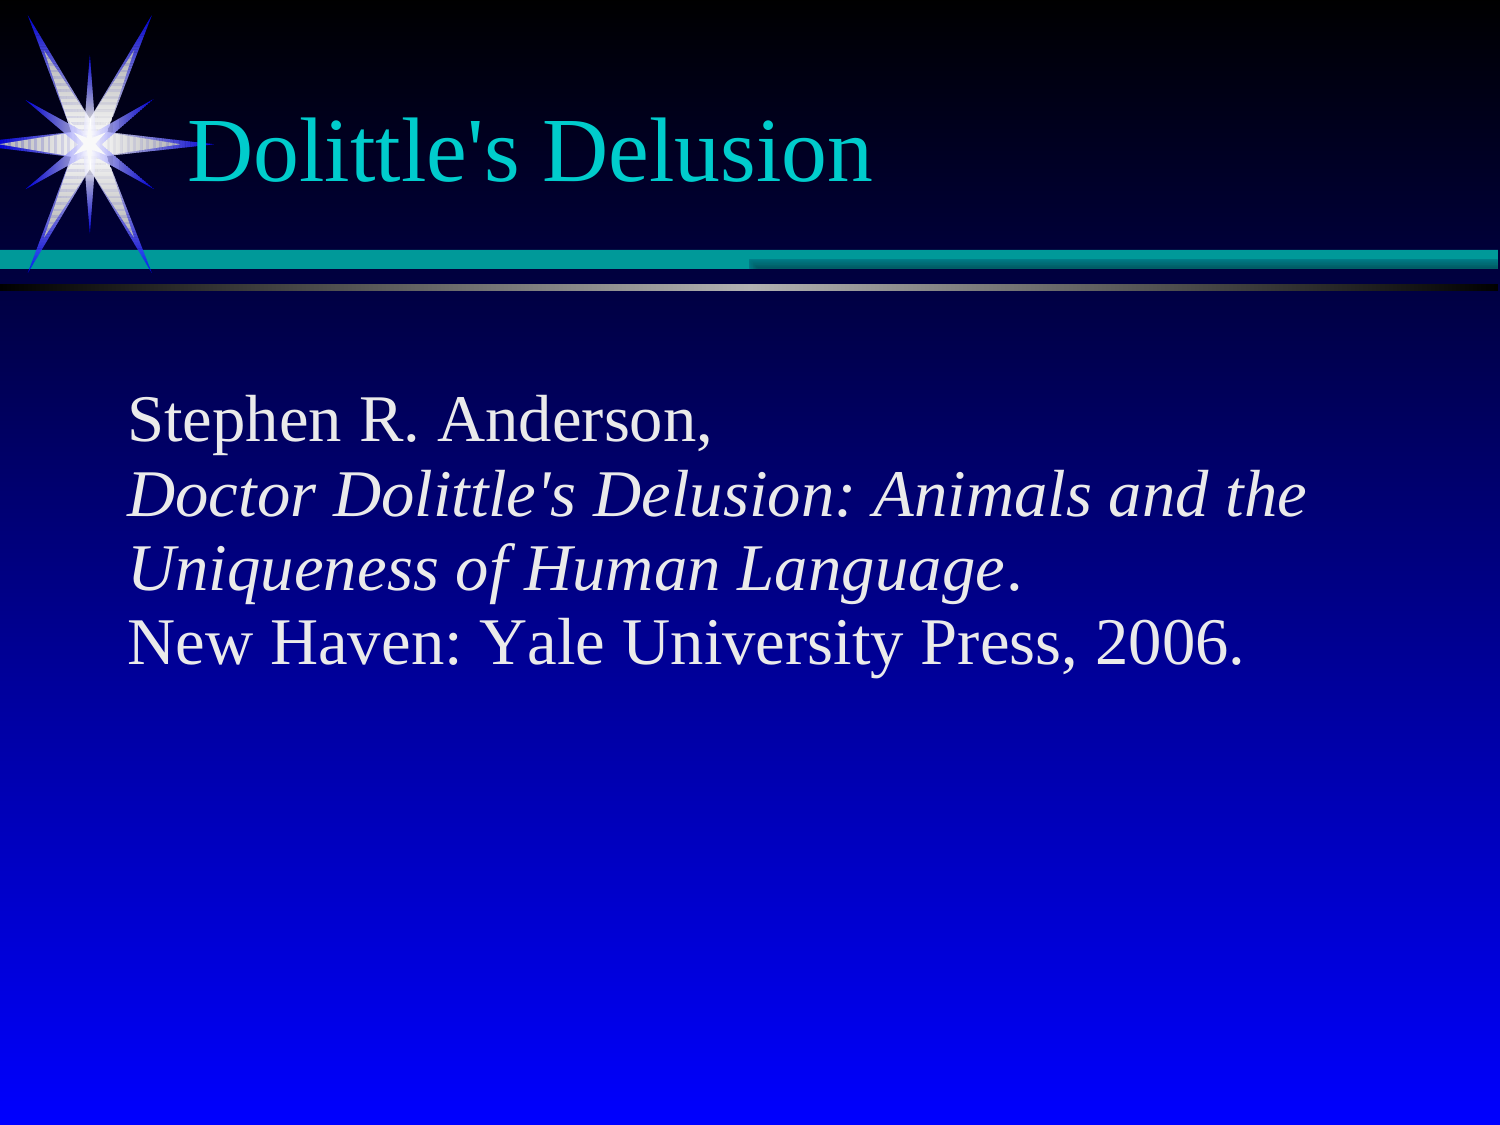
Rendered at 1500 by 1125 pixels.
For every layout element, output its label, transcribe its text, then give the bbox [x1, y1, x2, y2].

text_box æ [36, 246, 44, 251]
text_box æ [35, 37, 44, 42]
text_box æ [135, 37, 144, 42]
title Dolittle's Delusion [187, 56, 1463, 244]
text_box æ [135, 246, 144, 251]
text_box Stephen R. Anderson, Doctor Dolittle's Delusion: Animals and the Uniqueness of Human Language. New Haven: Yale University Press, 2006. [112, 375, 1351, 687]
